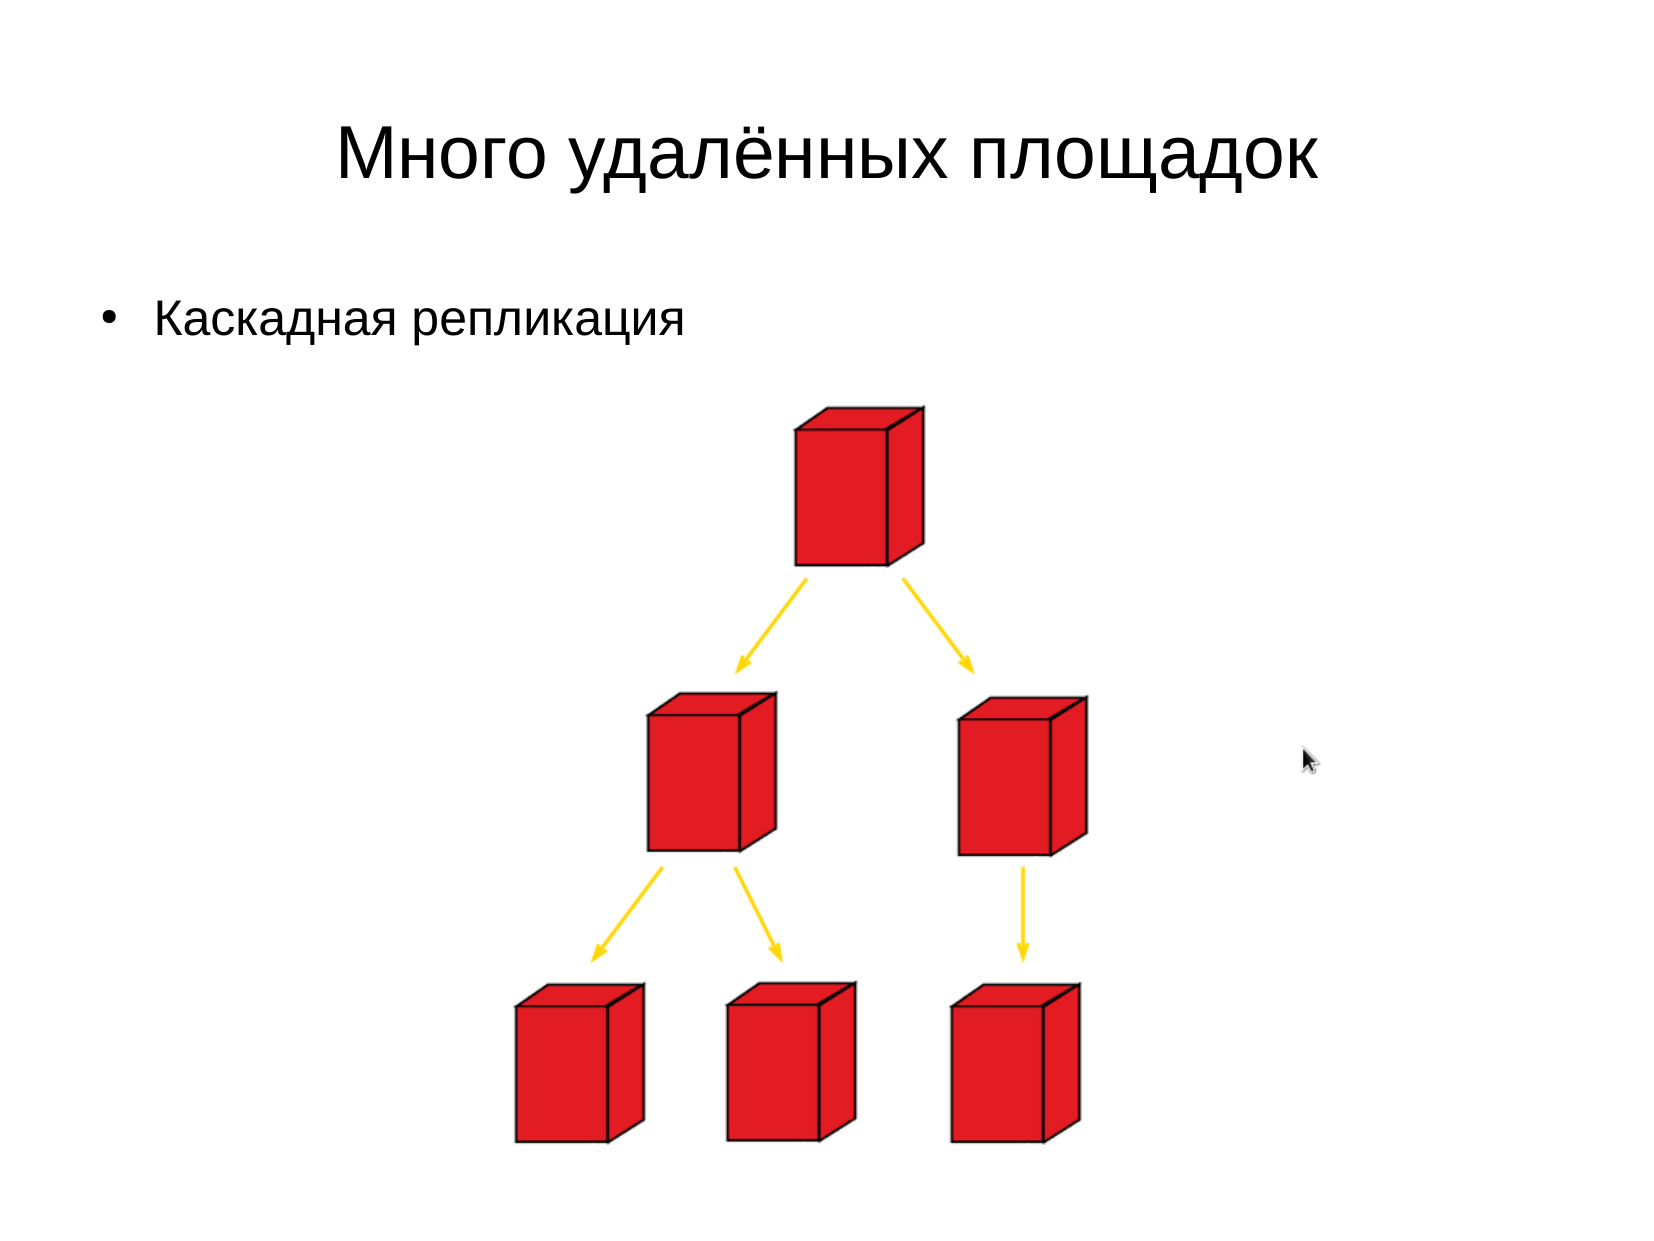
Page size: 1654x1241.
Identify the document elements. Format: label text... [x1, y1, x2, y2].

list Каскадная репликация [82, 290, 1571, 1109]
picture [141, 389, 1502, 1156]
title Много удалённых площадок [82, 49, 1571, 257]
